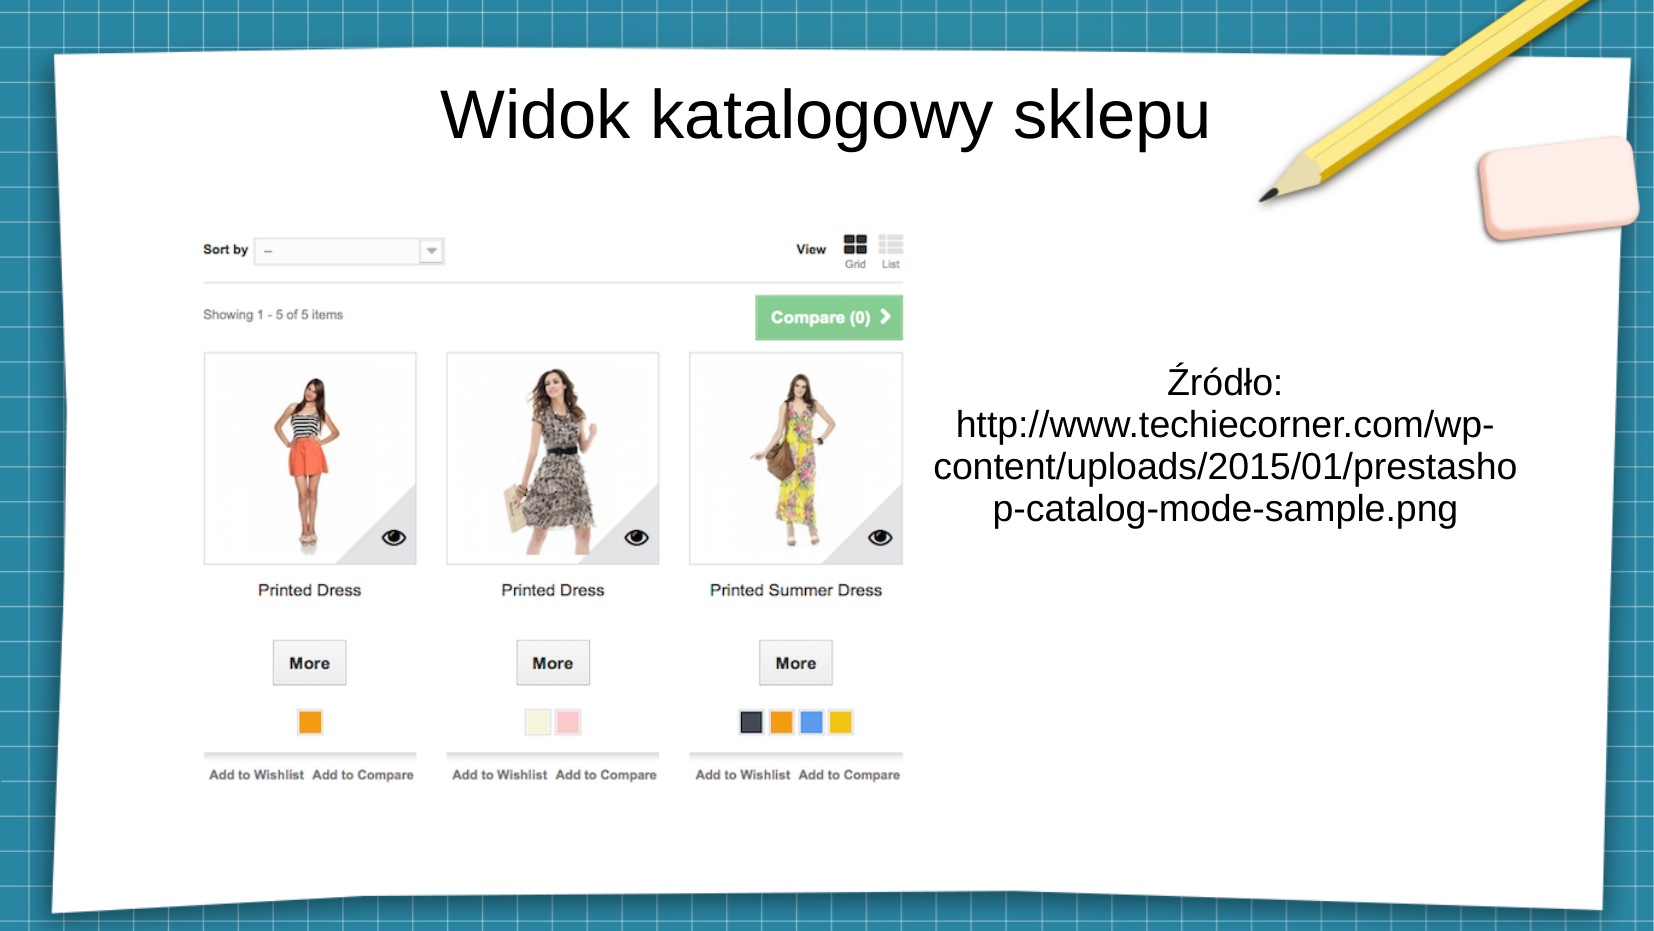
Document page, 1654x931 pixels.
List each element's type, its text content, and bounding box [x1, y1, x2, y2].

title Widok katalogowy sklepu [82, 37, 1571, 193]
picture [0, 0, 1654, 931]
text_box Źródło: http://www.techiecorner.com/wp-content/uploads/2015/01/prestashop-catalog-mode-sample.png [915, 354, 1536, 669]
